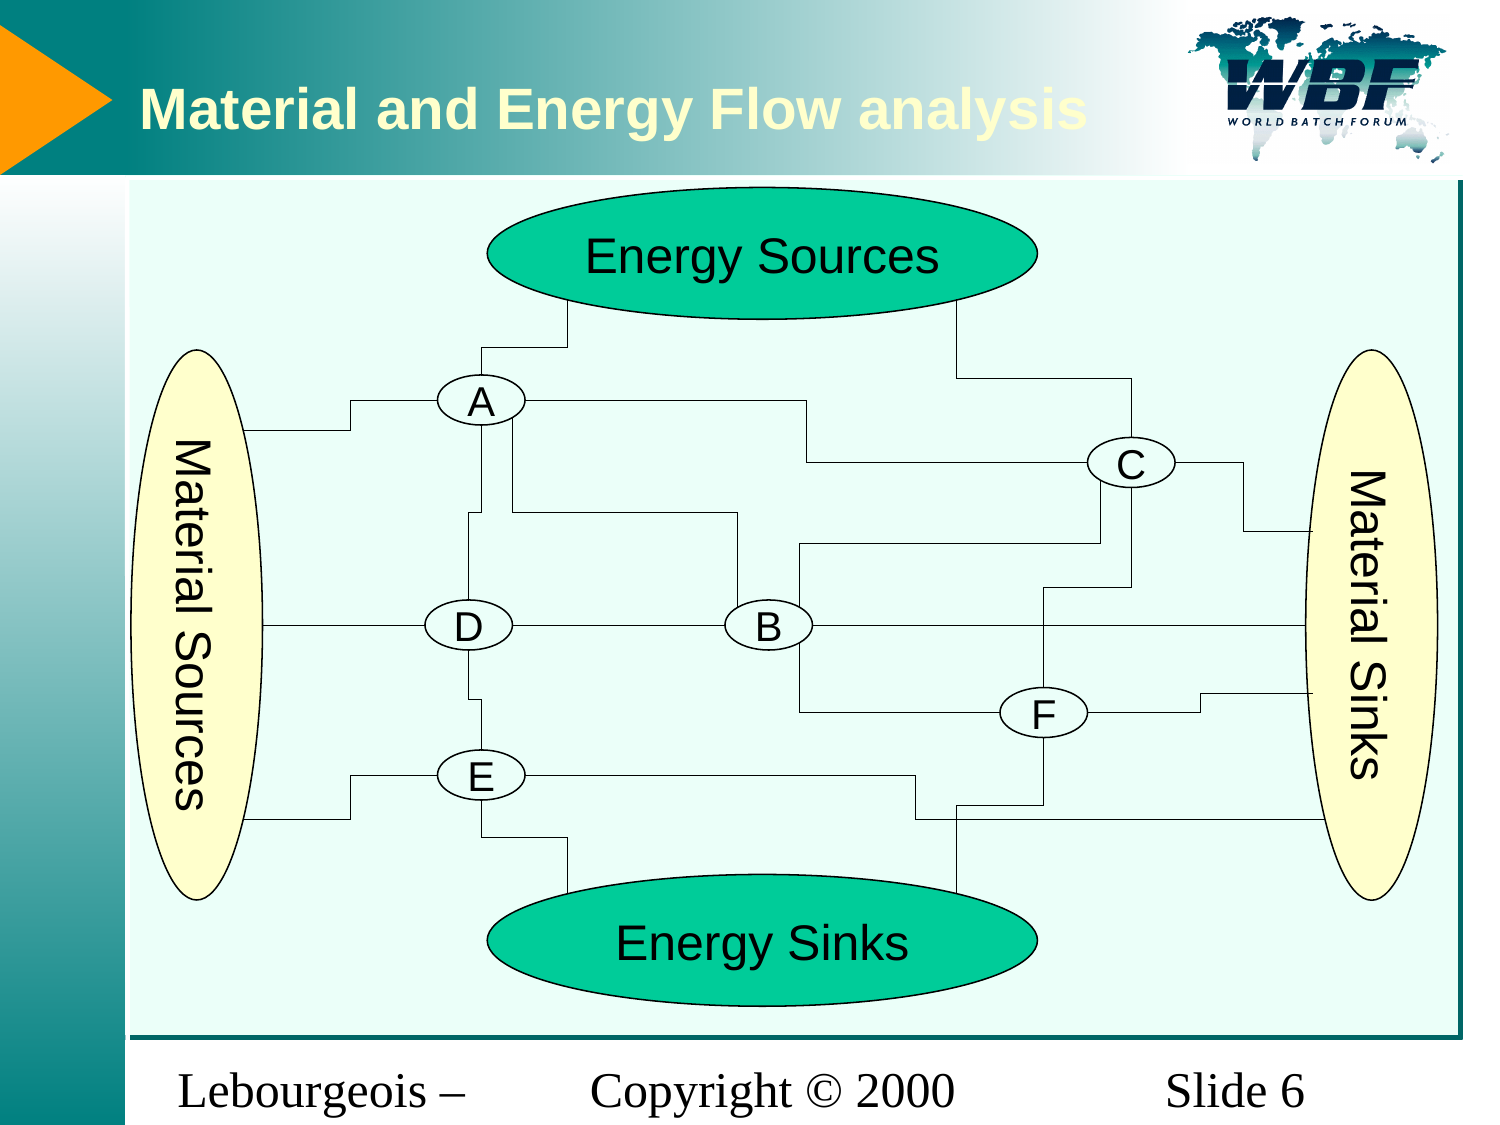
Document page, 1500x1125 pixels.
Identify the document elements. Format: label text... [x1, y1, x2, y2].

text_box C [1087, 437, 1176, 488]
text_box F [1000, 687, 1088, 738]
text_box Material Sinks [1305, 349, 1438, 901]
text_box E [437, 749, 526, 801]
title Material and Energy Flow analysis [125, 49, 1150, 163]
text_box A [437, 374, 526, 426]
text_box Material Sources [130, 349, 263, 901]
text_box Energy Sources [487, 187, 1038, 320]
text_box Energy Sinks [487, 874, 1038, 1007]
text_box D [424, 599, 513, 651]
text_box B [724, 599, 813, 651]
